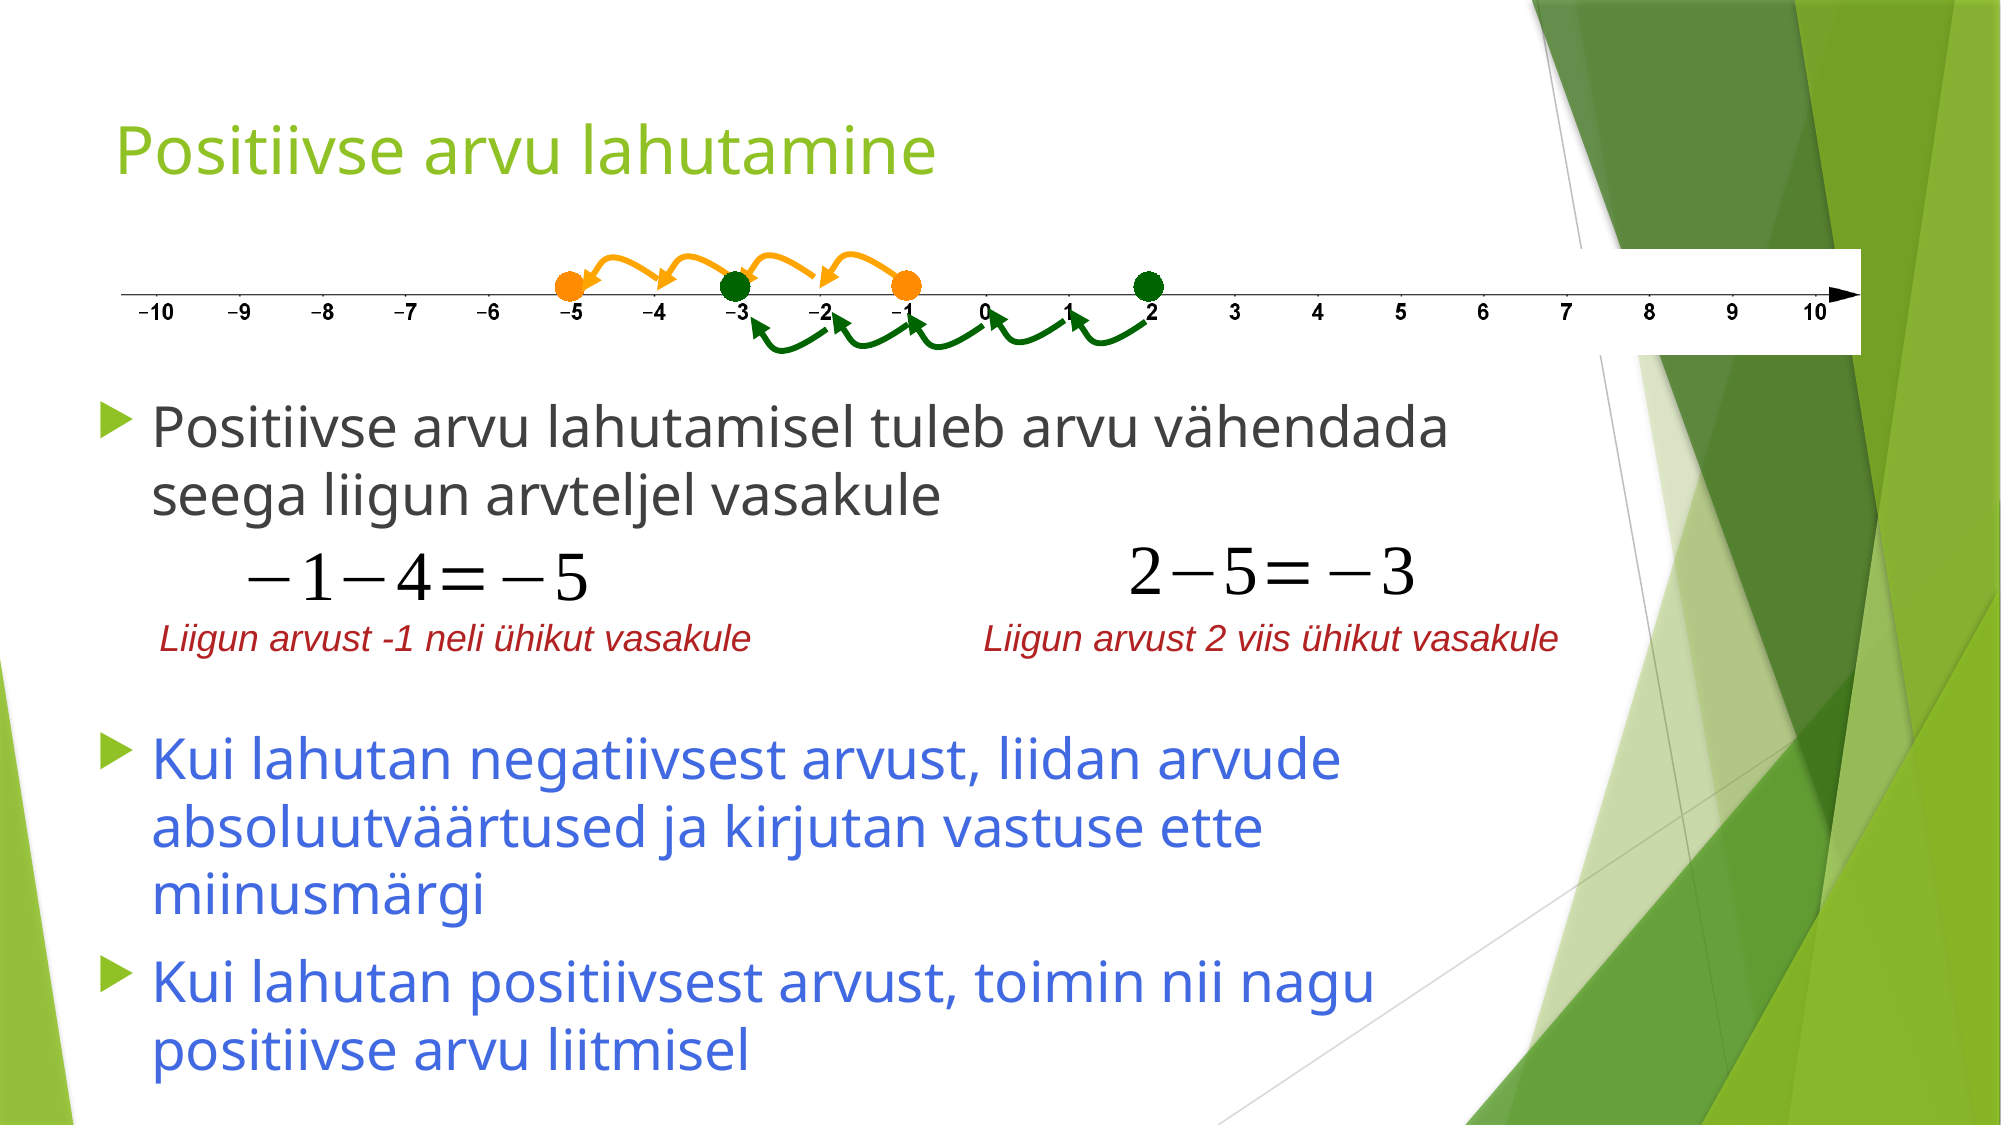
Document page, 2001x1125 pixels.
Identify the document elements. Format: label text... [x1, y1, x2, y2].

chart [1122, 531, 1423, 610]
title Positiivse arvu lahutamine [99, 99, 1613, 237]
list Positiivse arvu lahutamisel tuleb arvu vähendada seega liigun arvteljel vasakule Kui lahutan negatiivsest arvust, liidan arvude absoluutväärtused ja kirjutan vastuse ette miinusmärgi Kui lahutan positiivsest arvust, toimin nii nagu positiivse arvu liitmisel [81, 383, 1595, 1093]
text_box Liigun arvust 2 viis ühikut vasakule [968, 610, 1575, 668]
text_box Liigun arvust -1 neli ühikut vasakule [144, 610, 767, 668]
chart [236, 537, 596, 610]
text_box [720, 271, 751, 302]
text_box [555, 271, 584, 302]
text_box [1133, 271, 1164, 302]
picture [121, 249, 1861, 355]
text_box [891, 270, 922, 301]
